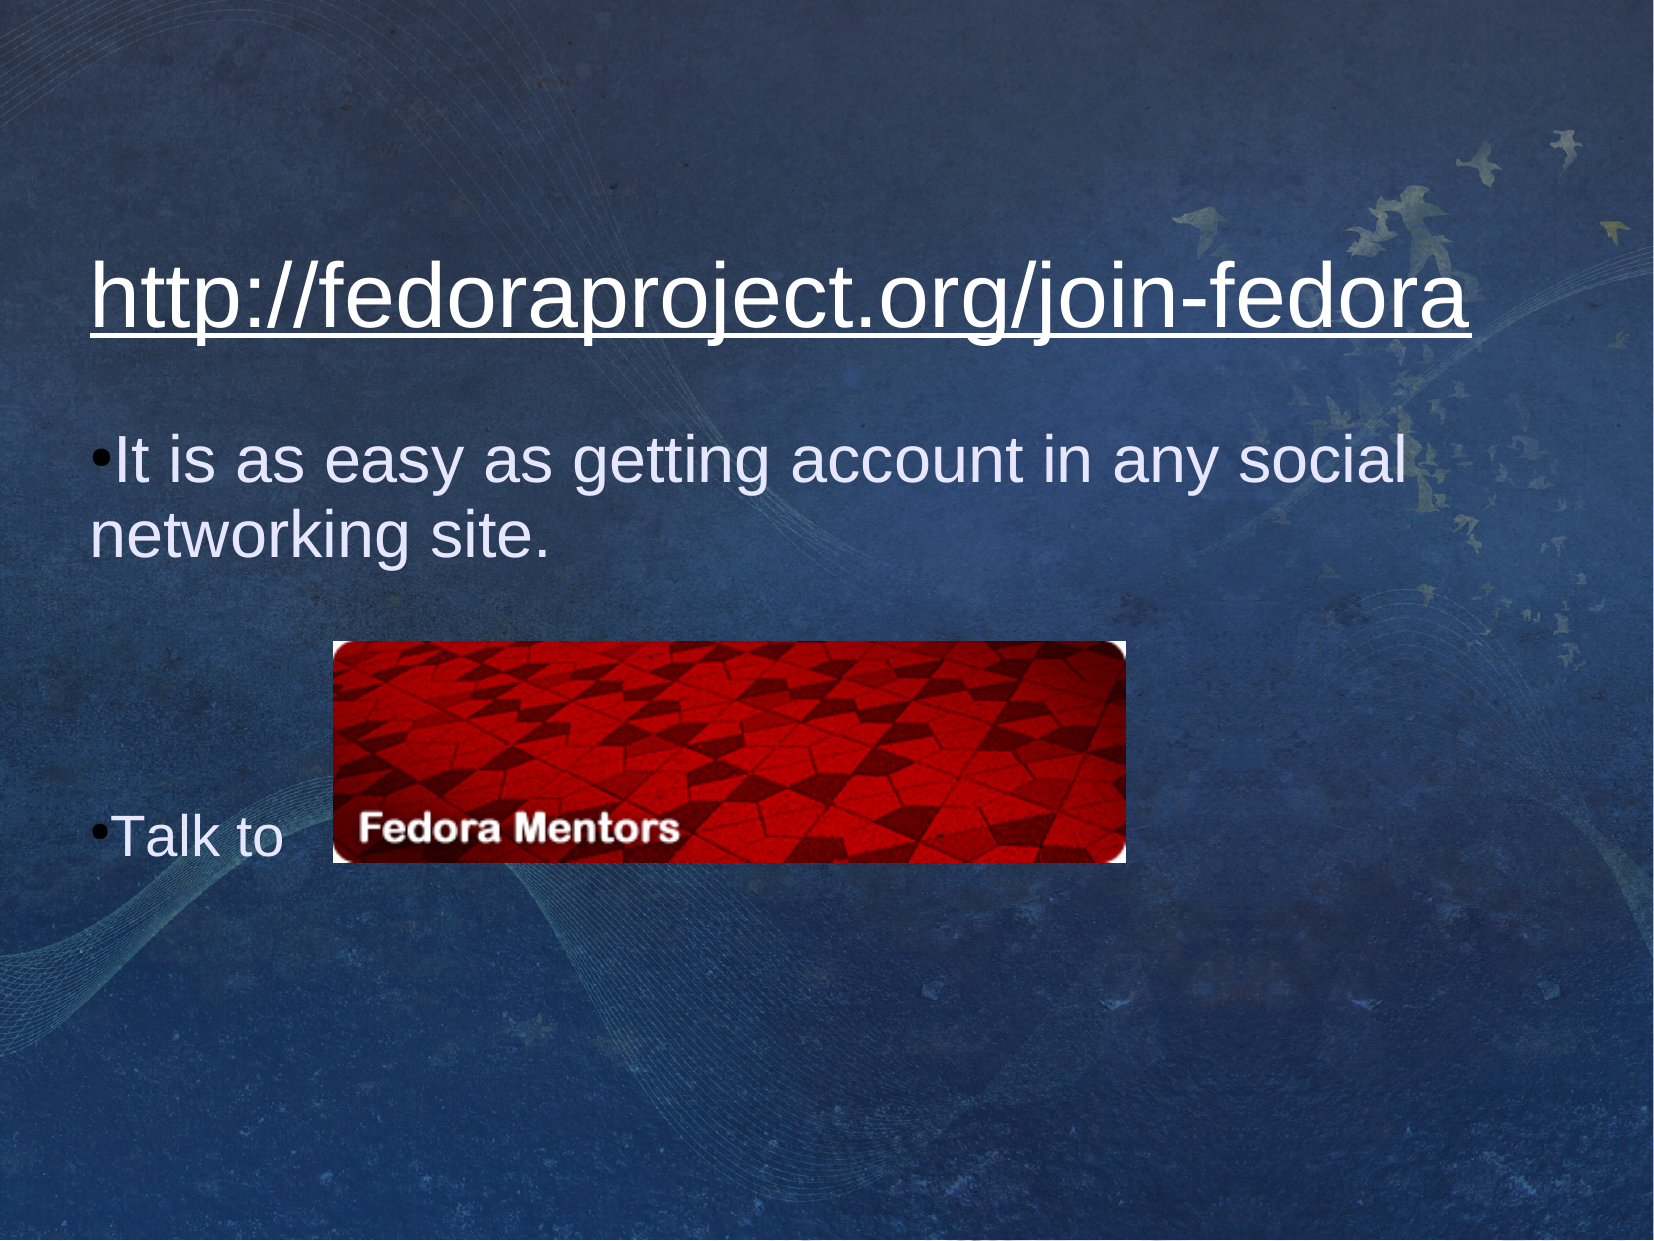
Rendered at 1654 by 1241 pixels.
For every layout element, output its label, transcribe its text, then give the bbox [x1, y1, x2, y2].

subtitle http://fedoraproject.org/join-fedora It is as easy as getting account in any social networking site. Talk to [89, 100, 1578, 1015]
picture [0, 0, 1654, 1241]
